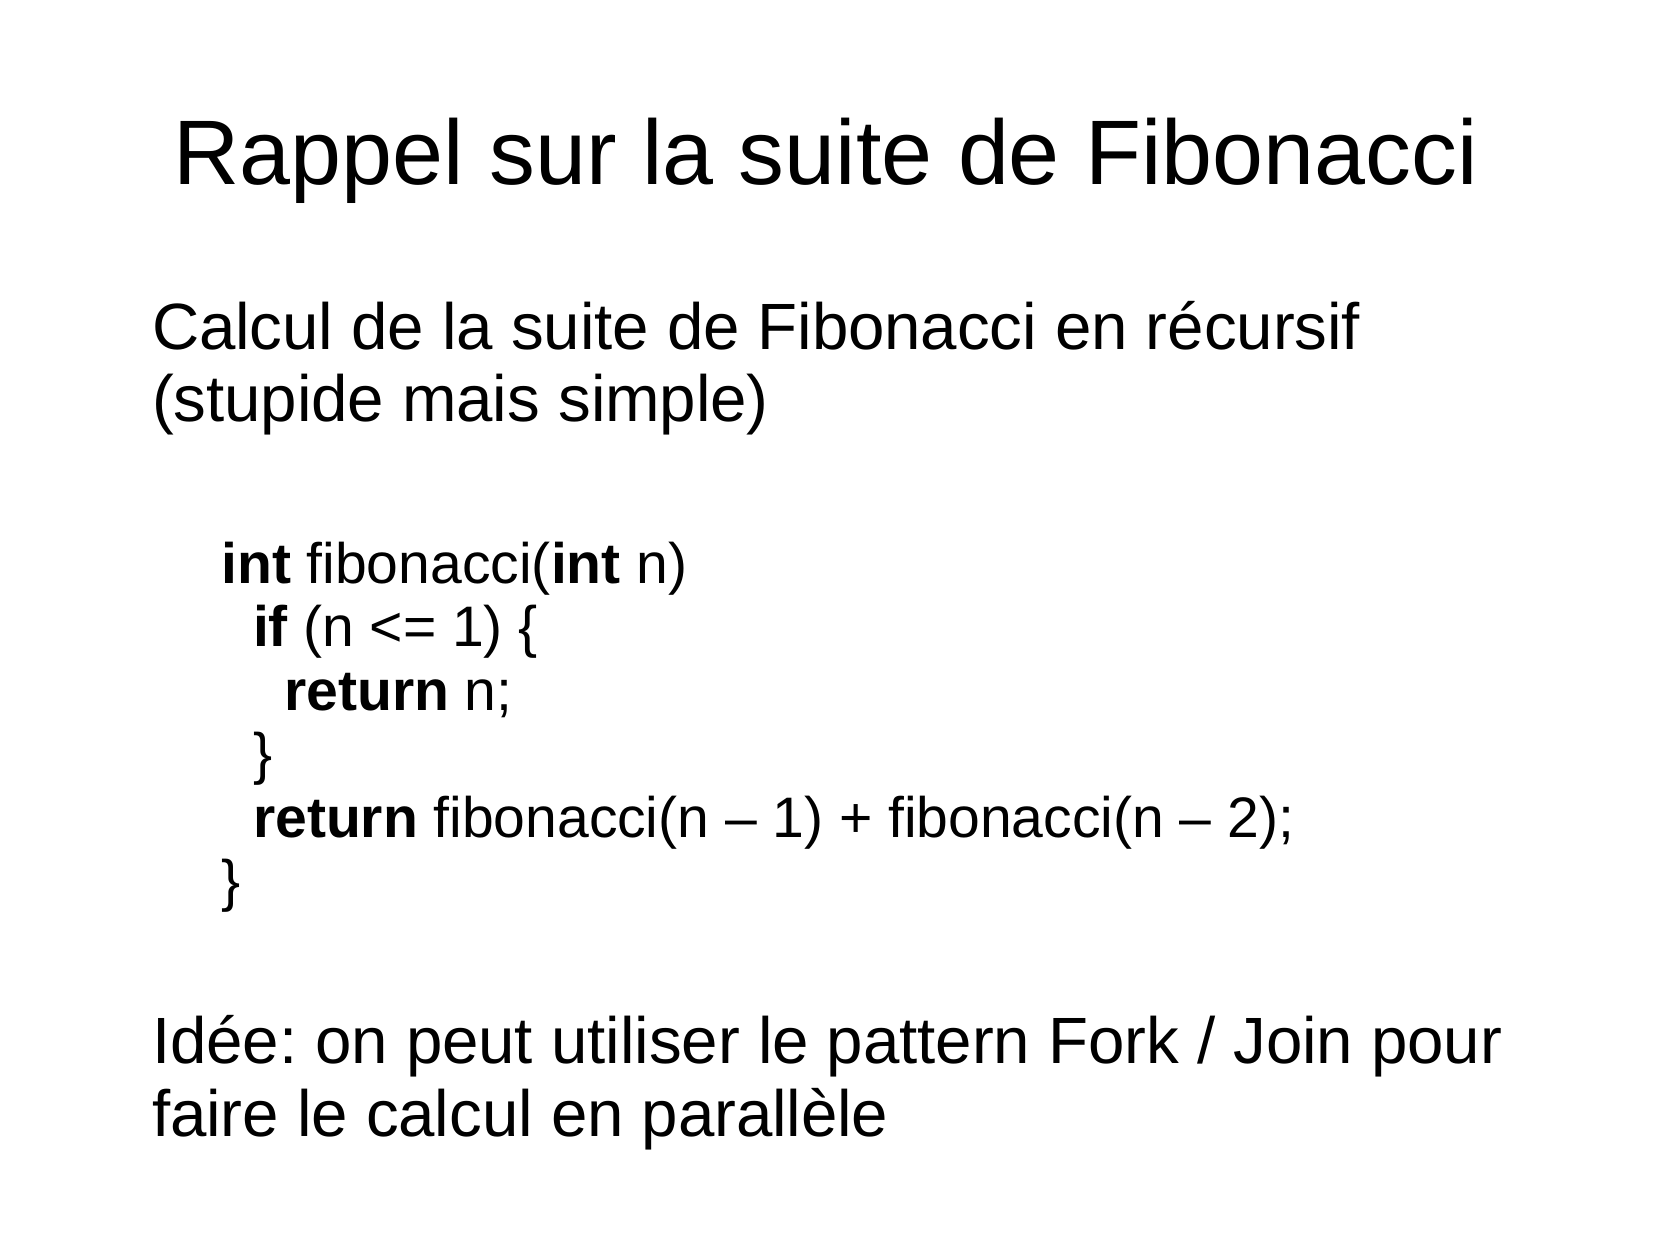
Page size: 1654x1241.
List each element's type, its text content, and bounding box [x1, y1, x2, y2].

list Calcul de la suite de Fibonacci en récursif (stupide mais simple) int fibonacci(int n) if (n <= 1) { return n; } return fibonacci(n – 1) + fibonacci(n – 2); } Idée: on peut utiliser le pattern Fork / Join pour faire le calcul en parallèle [82, 290, 1571, 1156]
title Rappel sur la suite de Fibonacci [82, 49, 1571, 257]
